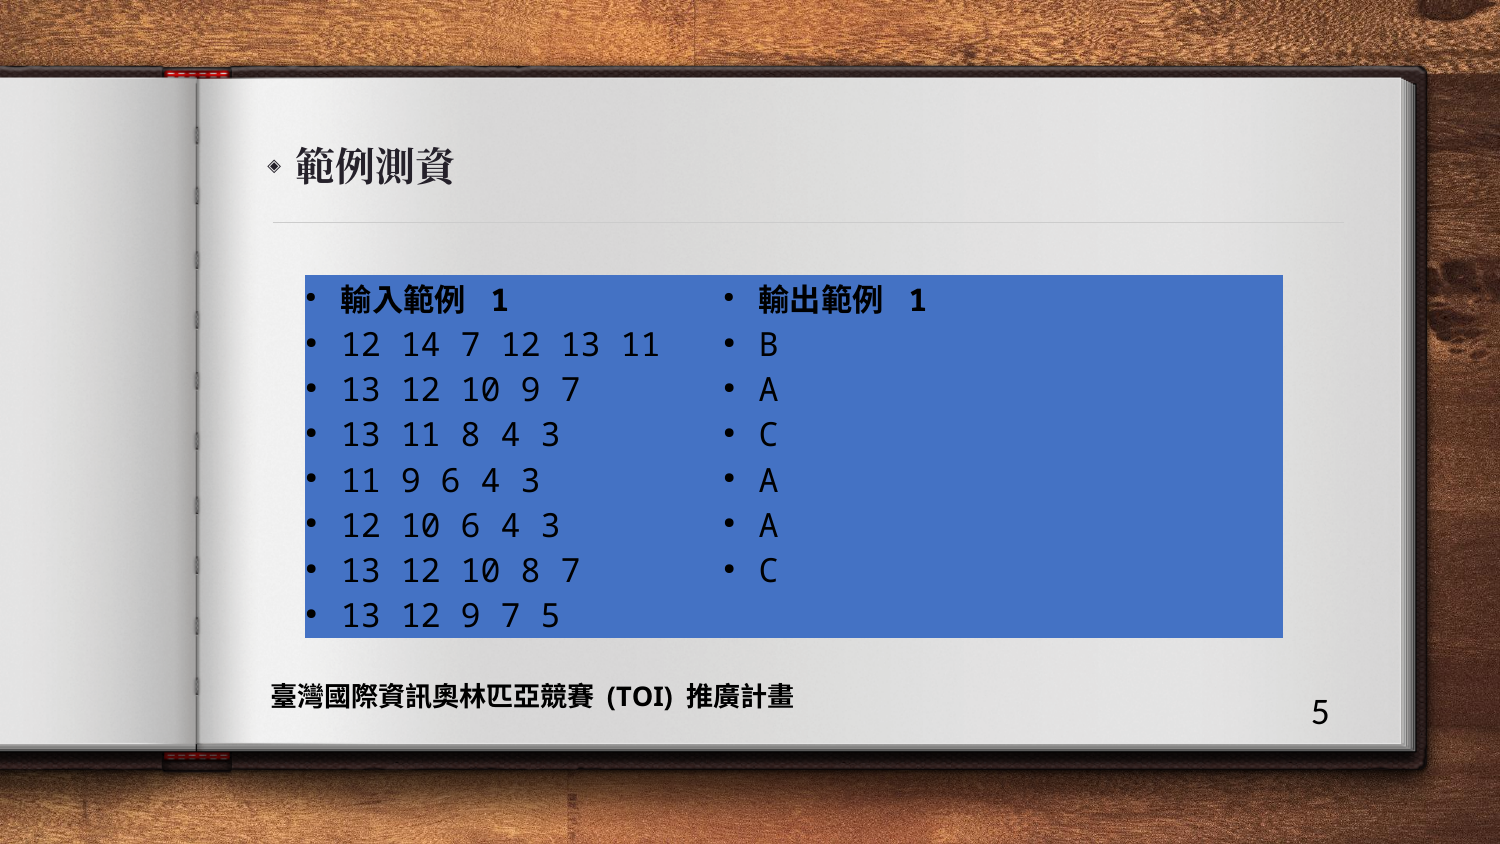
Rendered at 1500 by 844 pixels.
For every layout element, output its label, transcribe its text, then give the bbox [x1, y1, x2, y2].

table_header 輸出範例 1 B A C A A C [723, 275, 1283, 638]
text_box 5 [1295, 672, 1386, 737]
list 範例測資 [252, 126, 1194, 205]
table_header 輸入範例 1 12 14 7 12 13 11 13 12 10 9 7 13 11 8 4 3 11 9 6 4 3 12 10 6 4 3 13 12 10 8 7 13 12 9 7 5 [305, 275, 723, 638]
